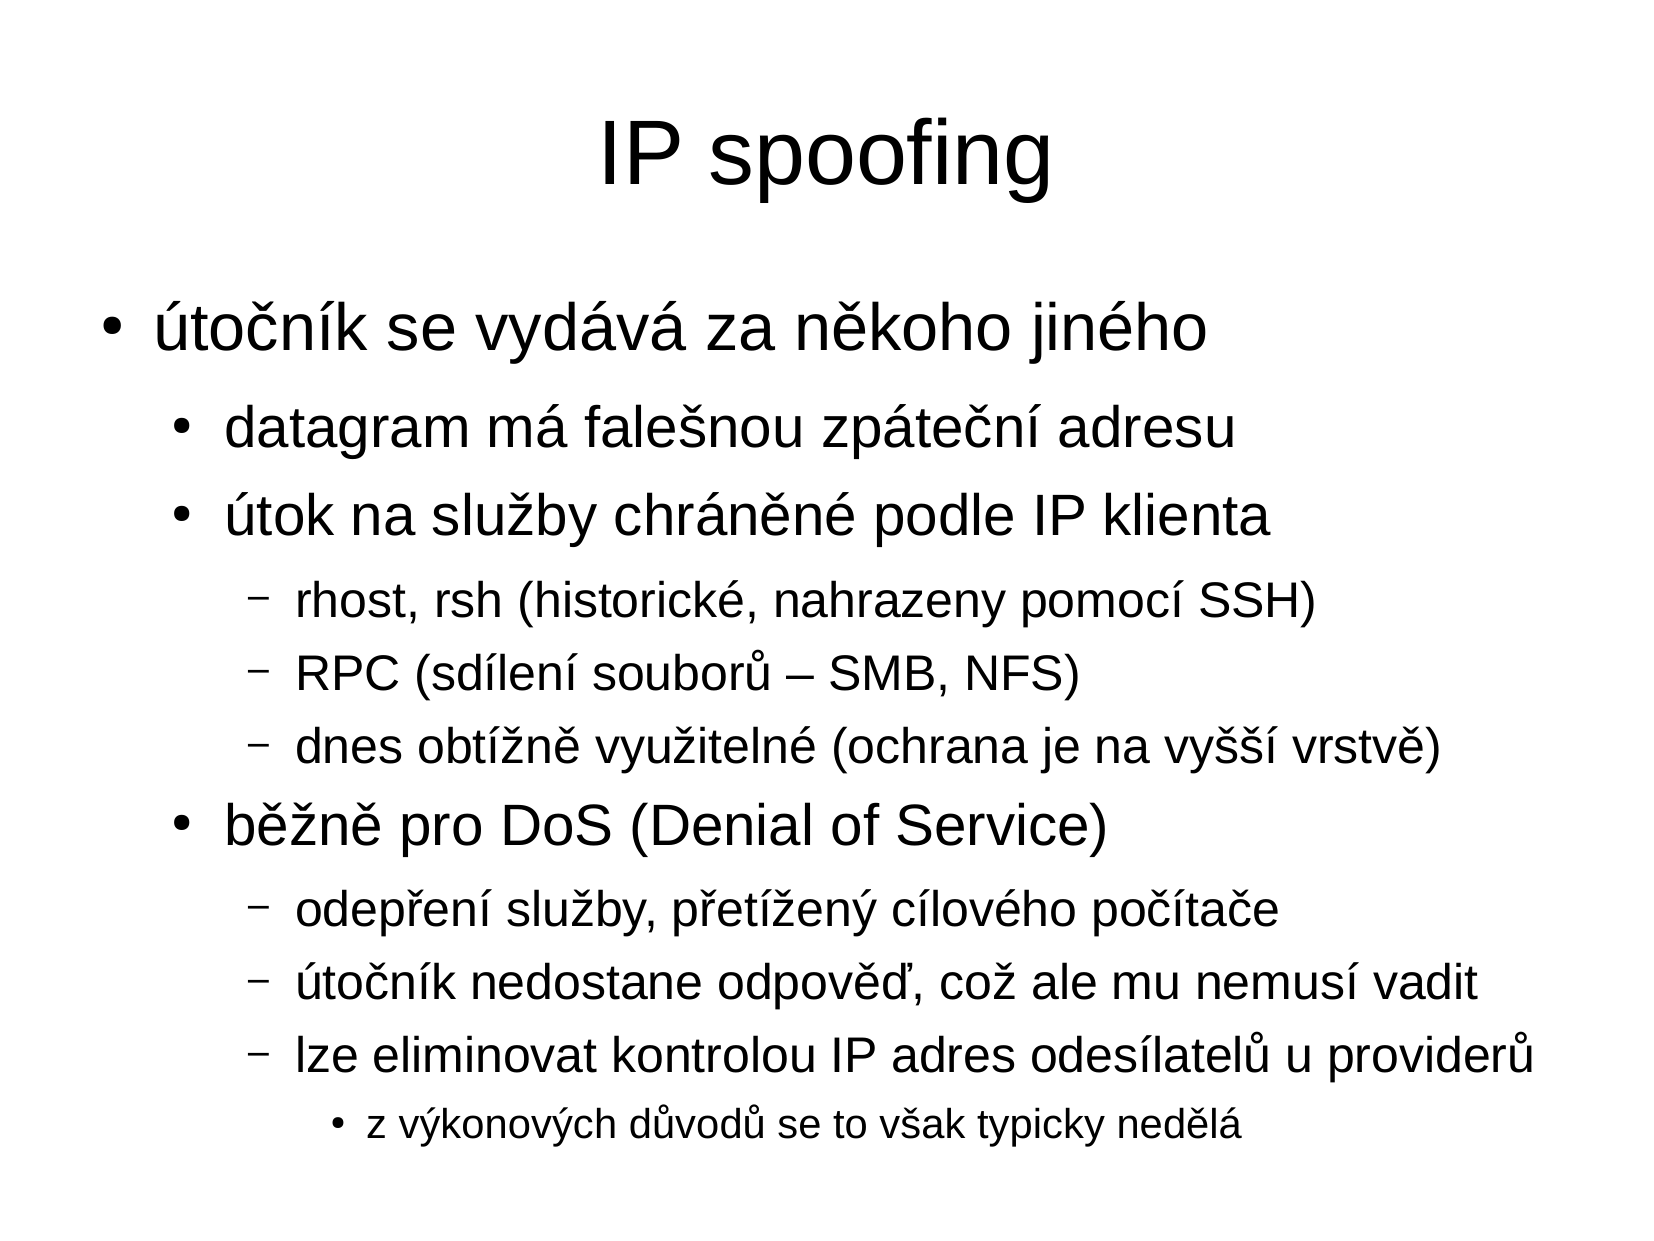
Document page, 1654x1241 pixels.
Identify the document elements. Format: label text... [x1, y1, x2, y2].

title IP spoofing [82, 56, 1571, 250]
list útočník se vydává za někoho jiného datagram má falešnou zpáteční adresu útok na služby chráněné podle IP klienta rhost, rsh (historické, nahrazeny pomocí SSH) RPC (sdílení souborů – SMB, NFS) dnes obtížně využitelné (ochrana je na vyšší vrstvě) běžně pro DoS (Denial of Service) odepření služby, přetížený cílového počítače útočník nedostane odpověď, což ale mu nemusí vadit lze eliminovat kontrolou IP adres odesílatelů u providerů z výkonových důvodů se to však typicky nedělá [82, 290, 1571, 1148]
